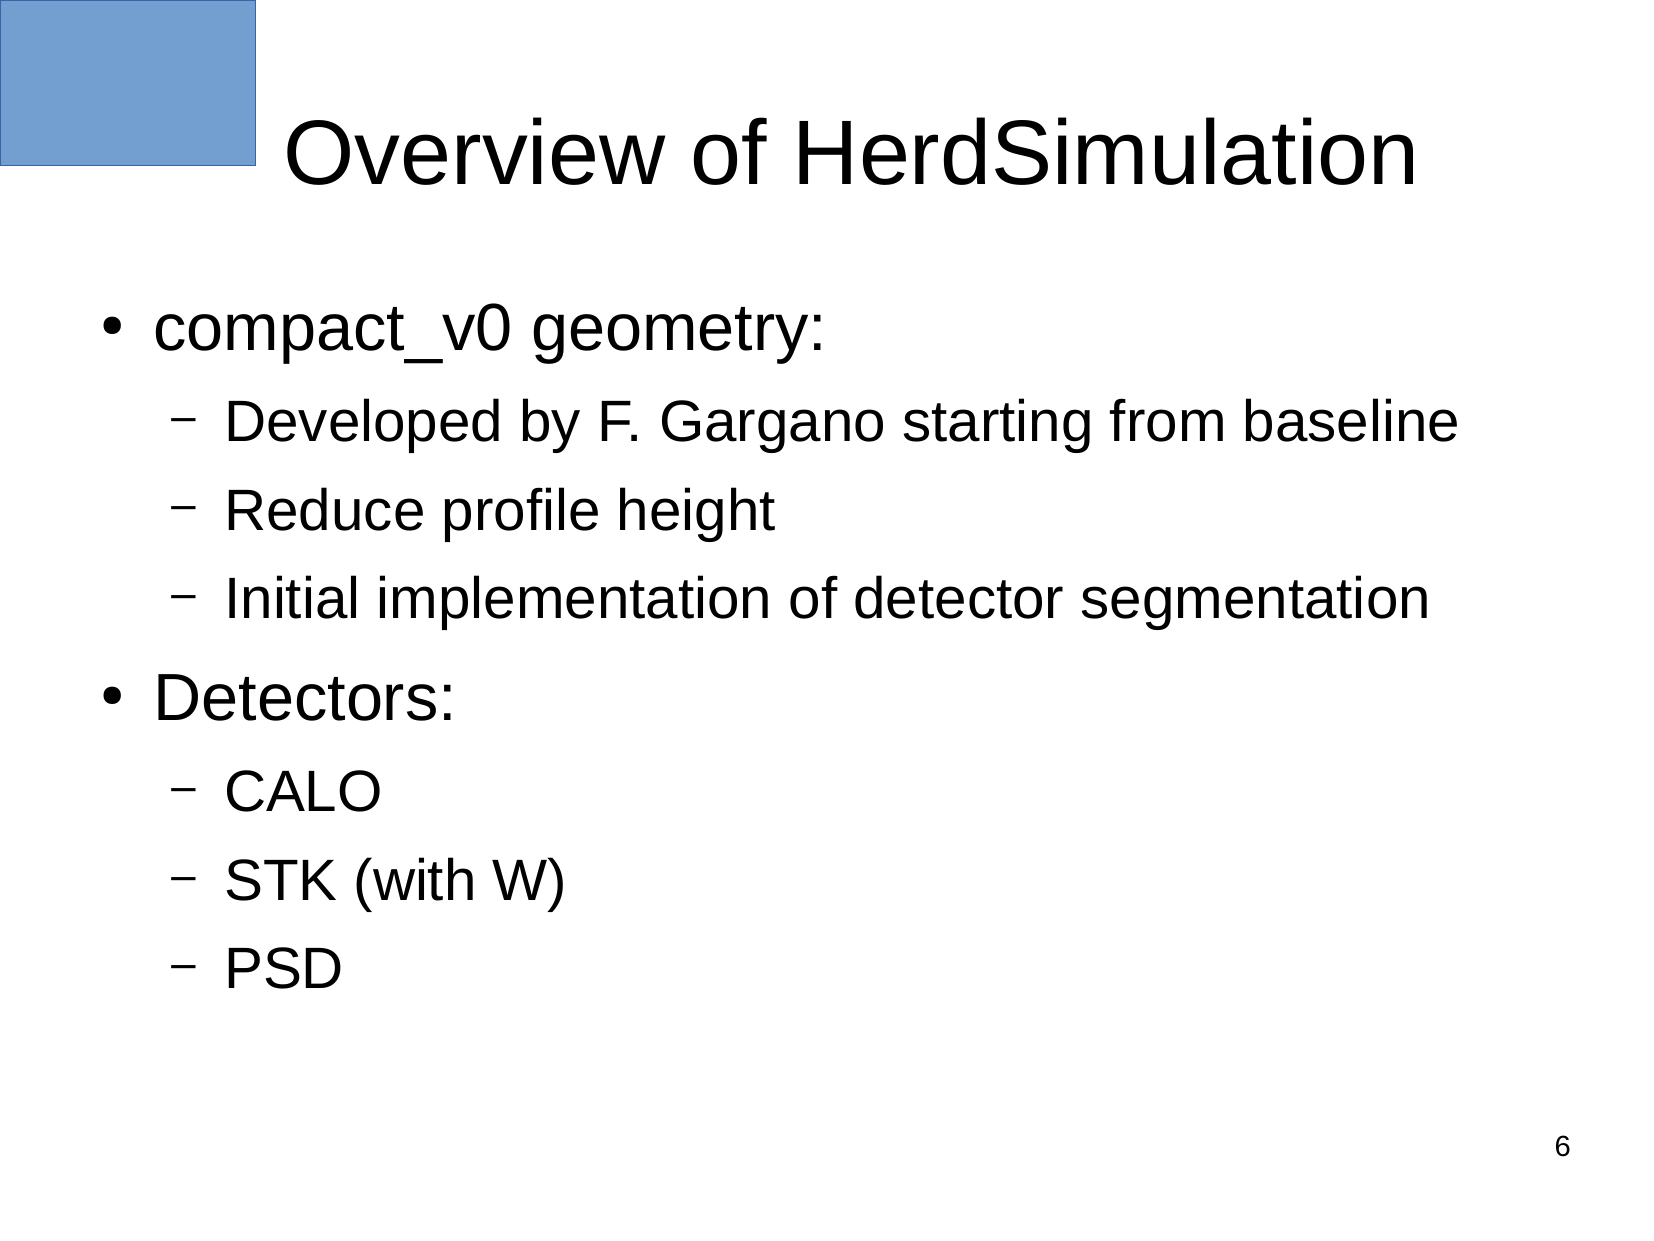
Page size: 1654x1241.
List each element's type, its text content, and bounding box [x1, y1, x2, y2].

text_box [0, 0, 256, 166]
title Overview of HerdSimulation [82, 49, 1571, 257]
list compact_v0 geometry: Developed by F. Gargano starting from baseline Reduce profile height Initial implementation of detector segmentation Detectors: CALO STK (with W) PSD [82, 290, 1571, 1010]
